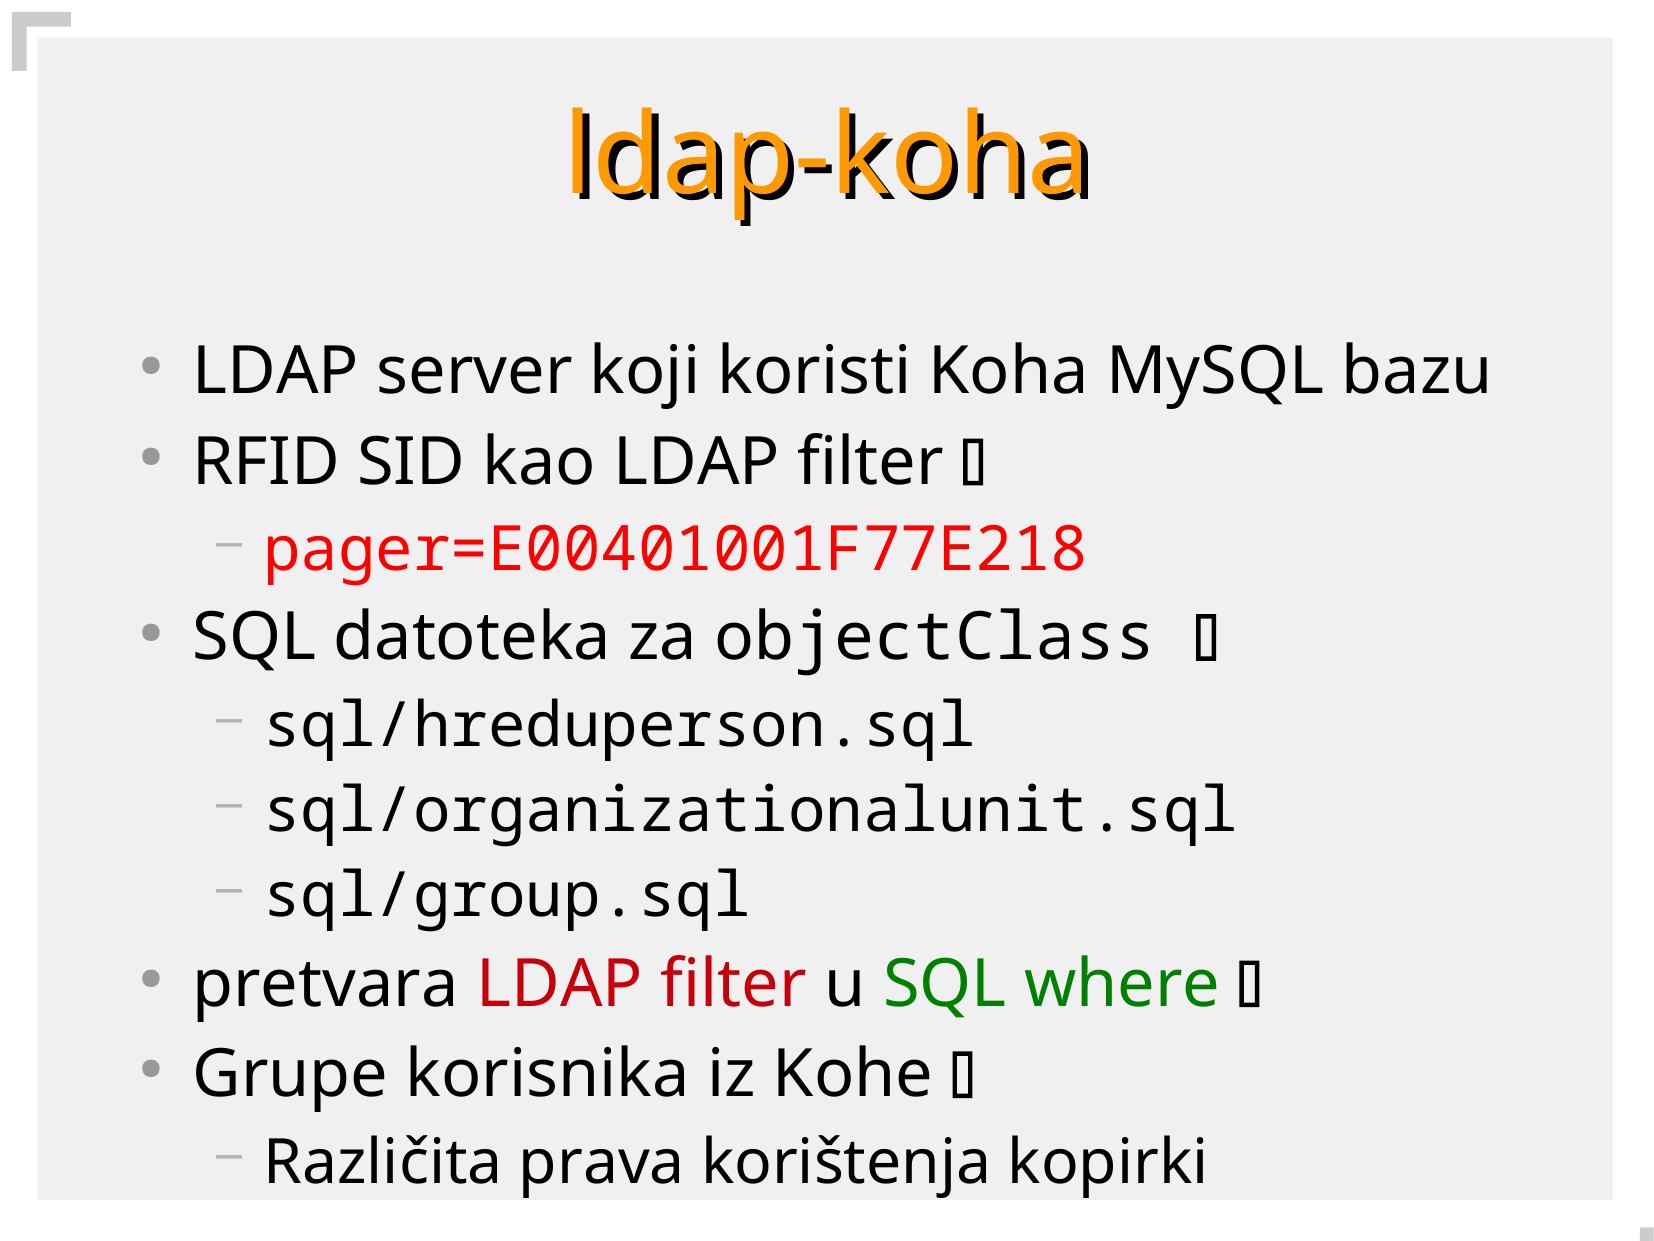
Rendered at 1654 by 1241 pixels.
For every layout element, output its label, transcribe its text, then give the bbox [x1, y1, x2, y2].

list LDAP server koji koristi Koha MySQL bazu RFID SID kao LDAP filter  pager=E00401001F77E218 SQL datoteka za objectClass  sql/hreduperson.sql sql/organizationalunit.sql sql/group.sql pretvara LDAP filter u SQL where  Grupe korisnika iz Kohe  Različita prava korištenja kopirki [121, 322, 1561, 1100]
title ldap-koha [121, 46, 1534, 254]
